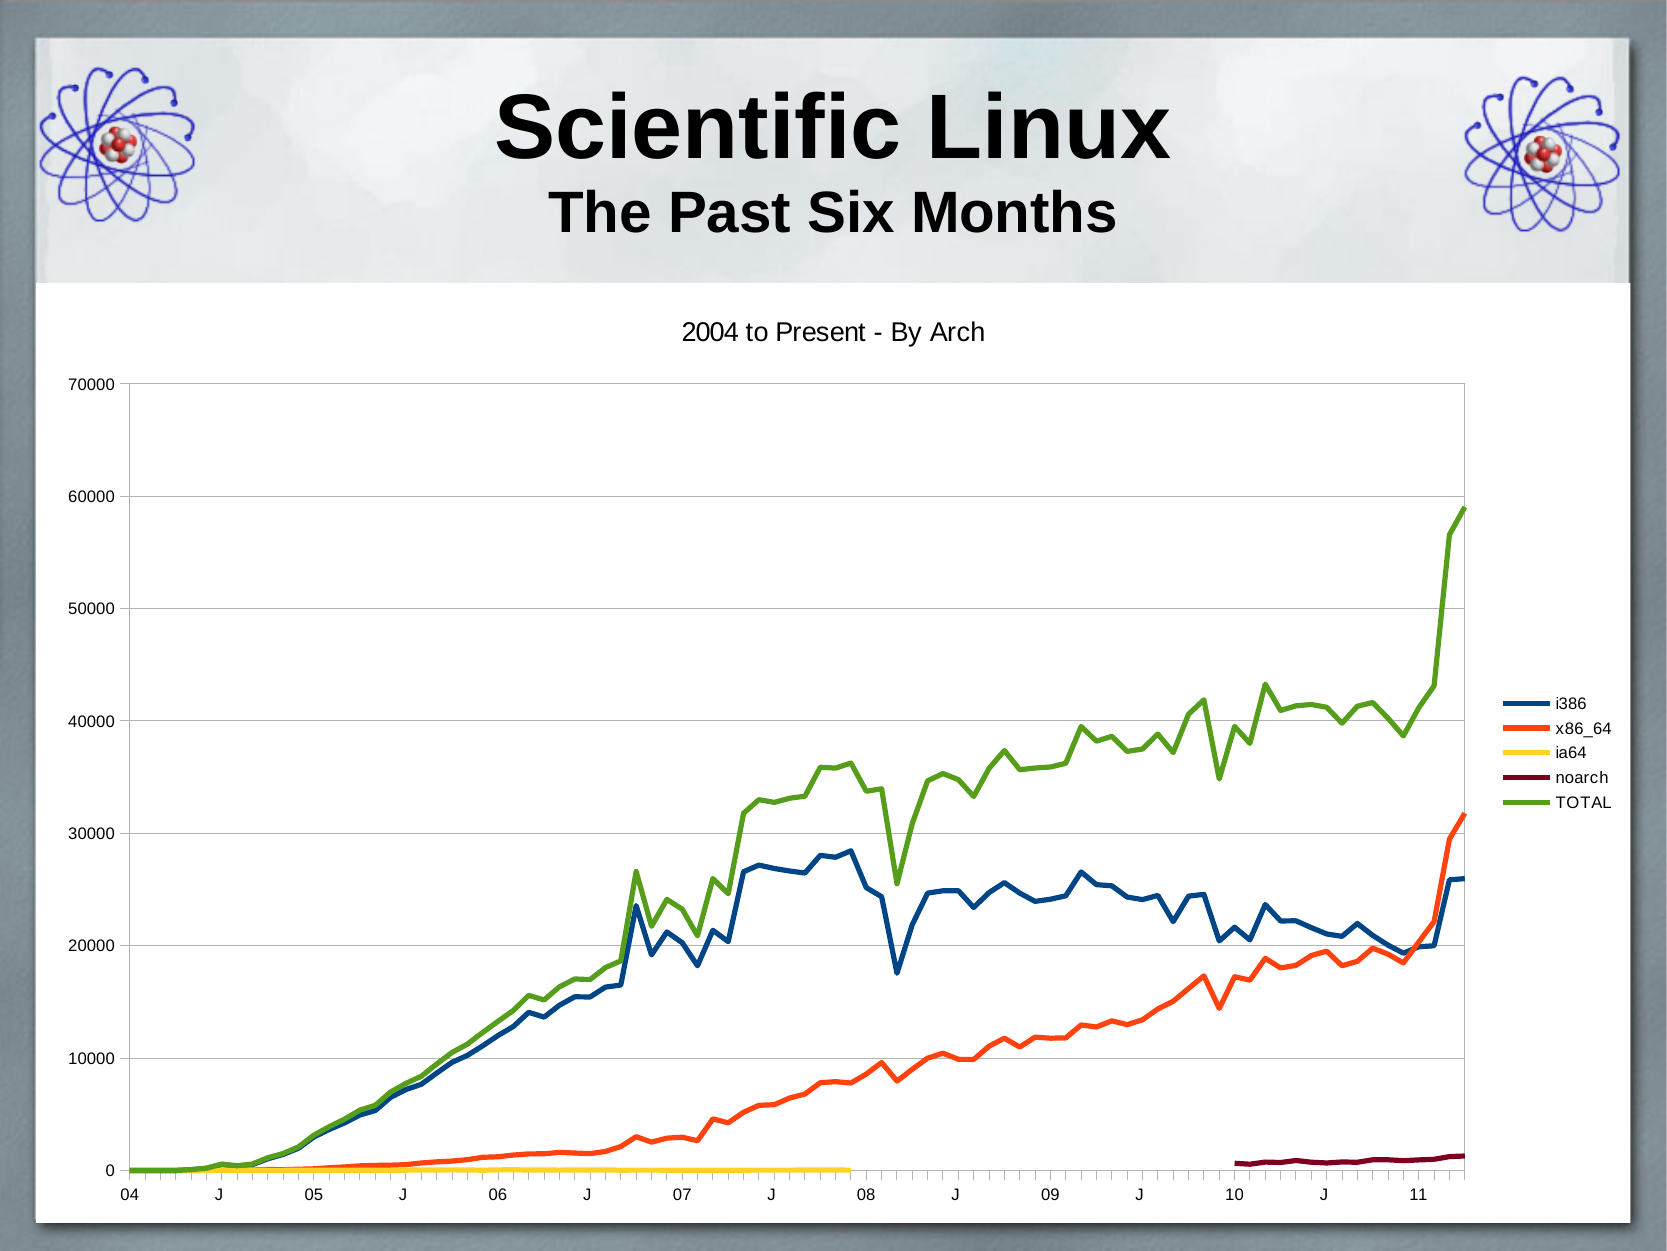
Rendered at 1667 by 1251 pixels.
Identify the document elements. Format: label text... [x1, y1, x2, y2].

chart [36, 282, 1631, 1223]
title Scientific Linux The Past Six Months [289, 75, 1378, 246]
picture [0, 0, 1667, 1251]
